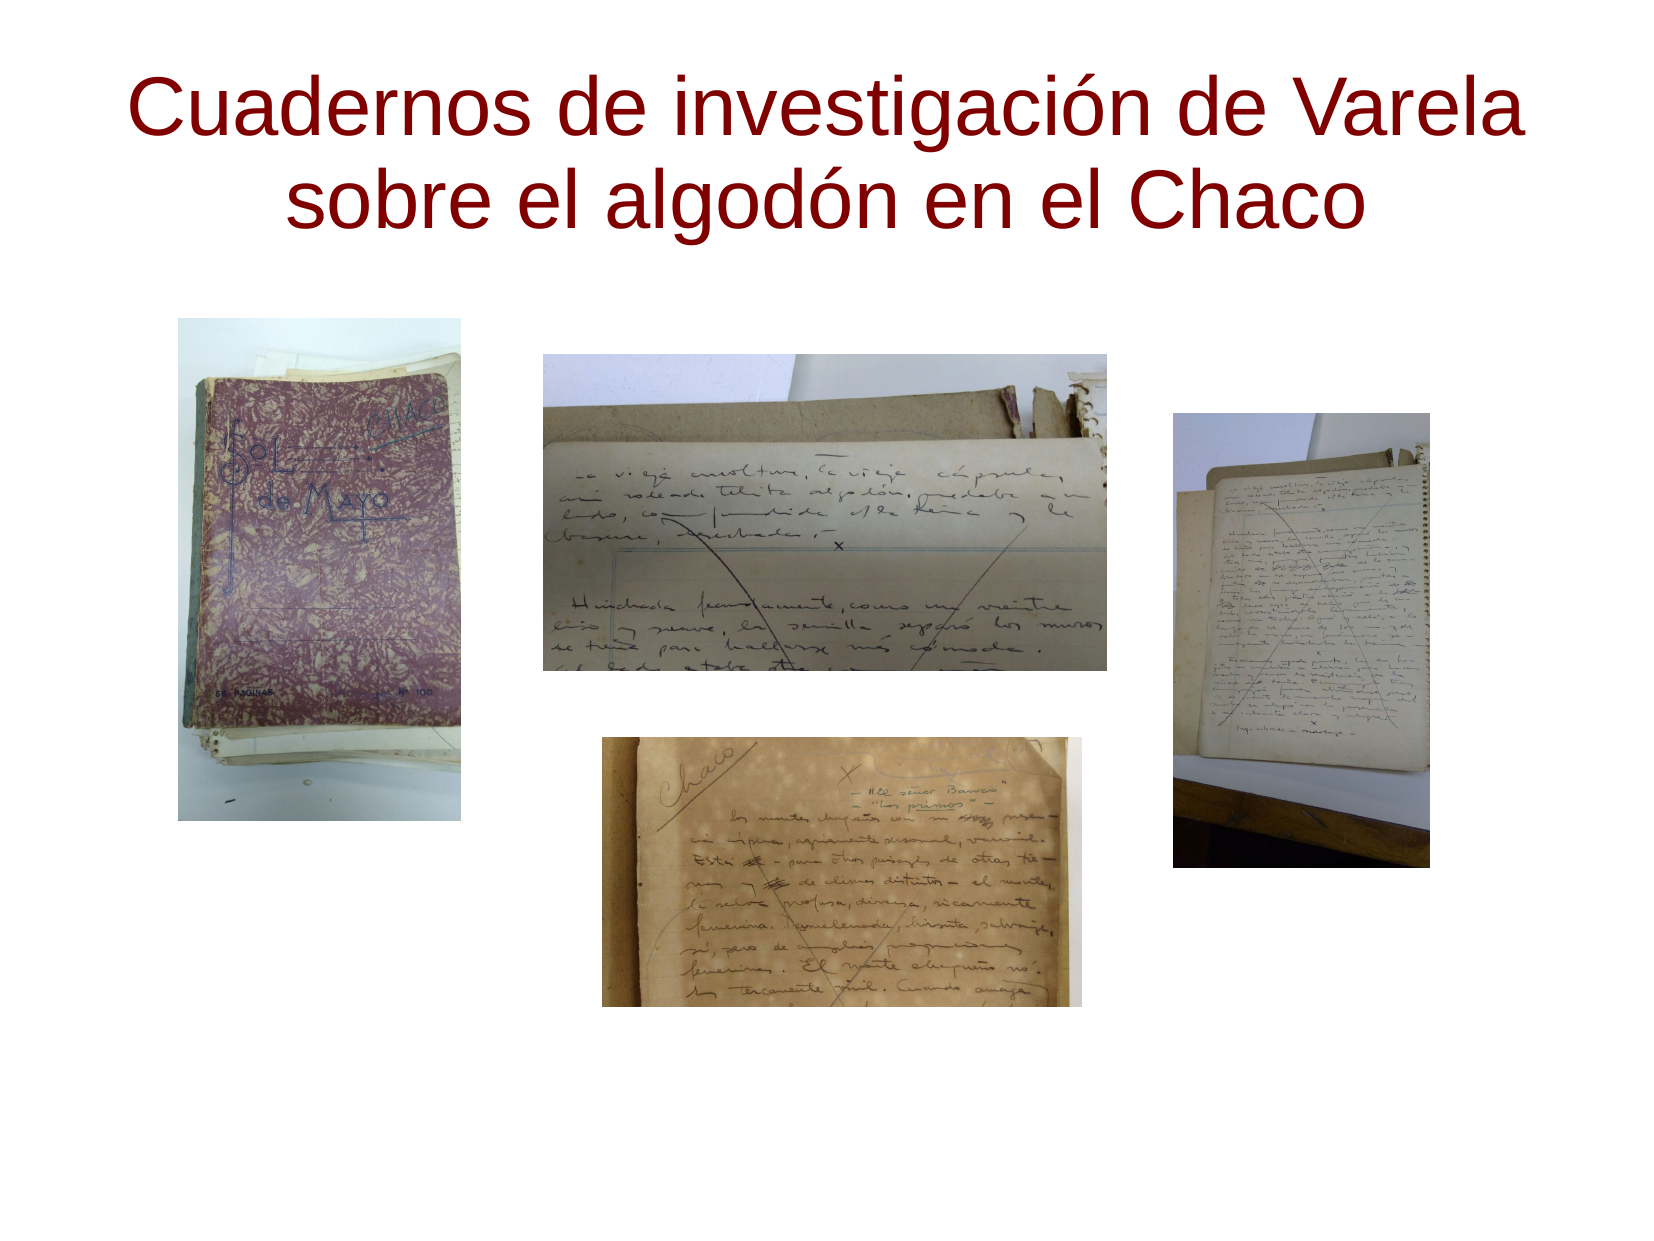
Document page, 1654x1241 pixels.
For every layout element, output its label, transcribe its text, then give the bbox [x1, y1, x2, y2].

picture [602, 737, 1082, 1007]
picture [178, 318, 461, 821]
title Cuadernos de investigación de Varela sobre el algodón en el Chaco [82, 49, 1571, 257]
picture [543, 354, 1107, 672]
picture [1173, 413, 1430, 868]
